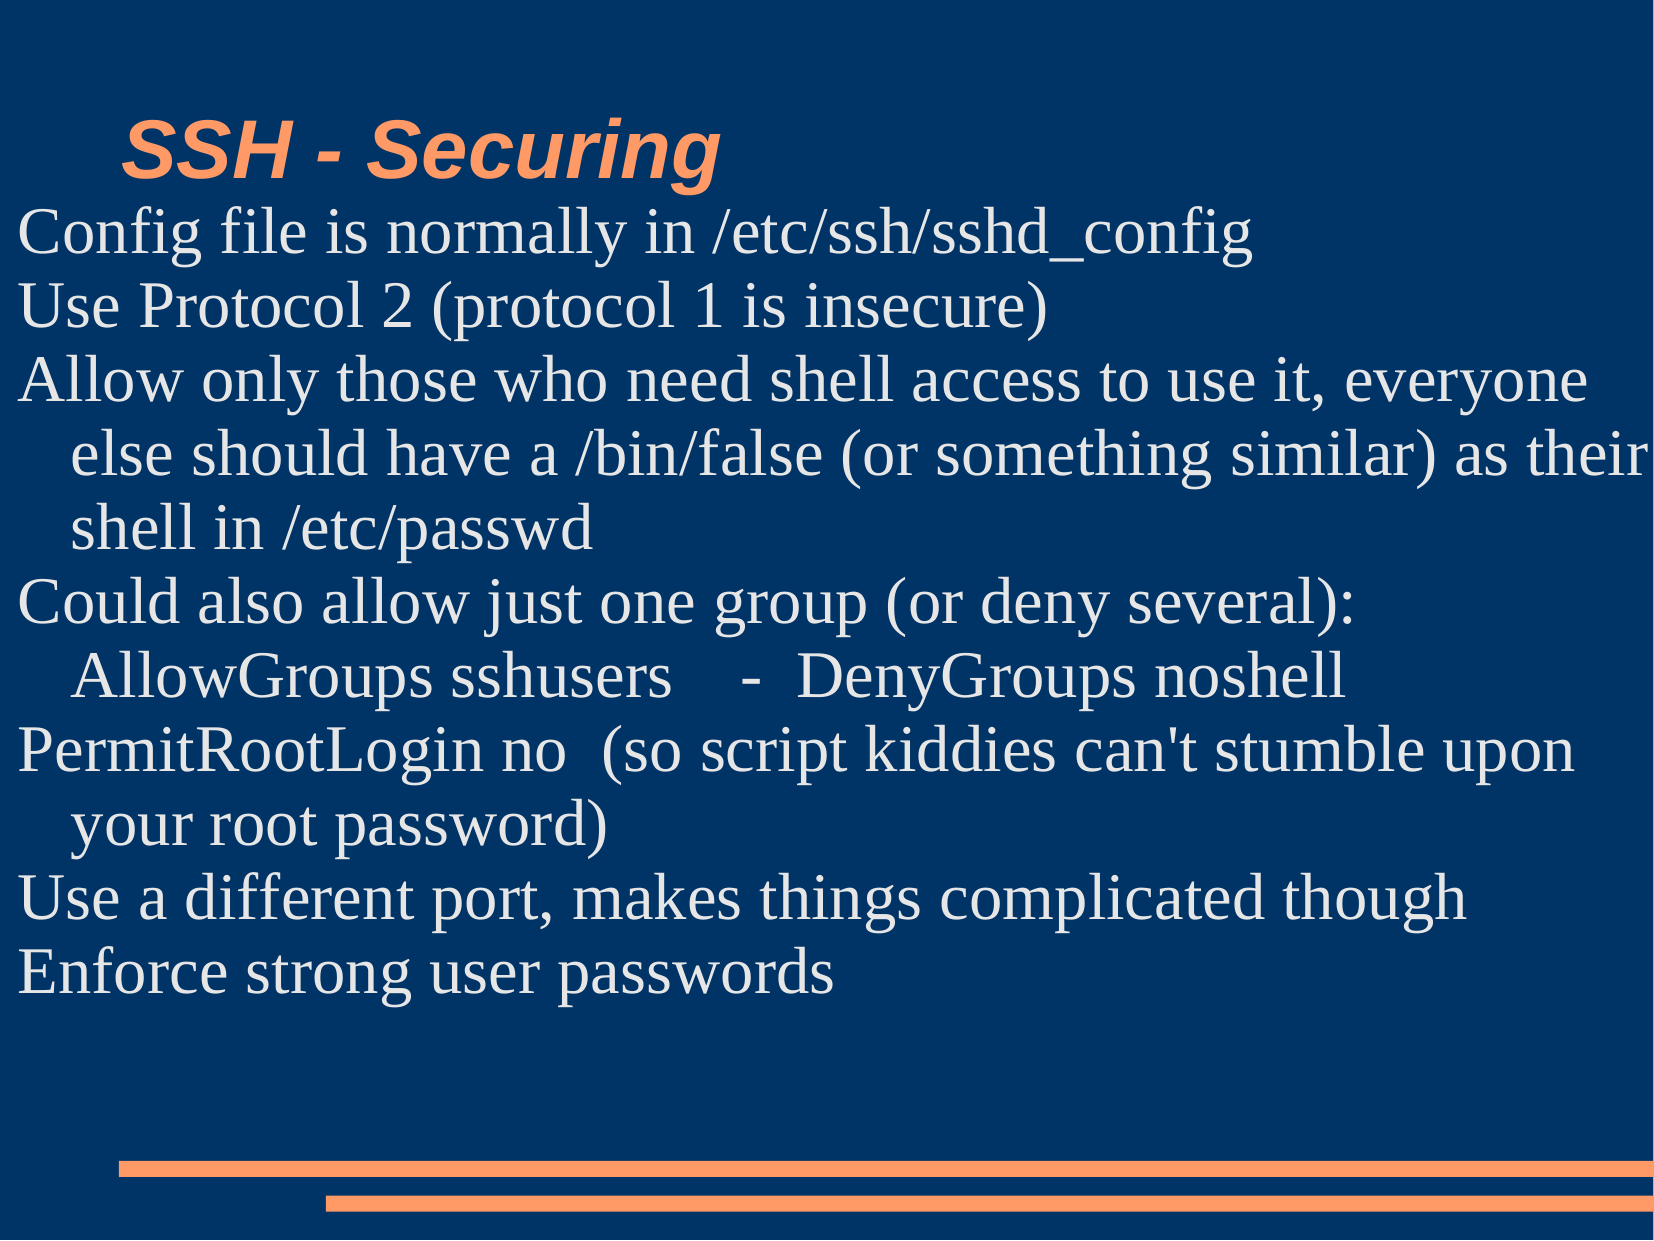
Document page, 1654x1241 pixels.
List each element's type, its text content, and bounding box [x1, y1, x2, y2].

list Config file is normally in /etc/ssh/sshd_config Use Protocol 2 (protocol 1 is insecure) Allow only those who need shell access to use it, everyone else should have a /bin/false (or something similar) as their shell in /etc/passwd Could also allow just one group (or deny several): AllowGroups sshusers - DenyGroups noshell PermitRootLogin no (so script kiddies can't stumble upon your root password) Use a different port, makes things complicated though Enforce strong user passwords [0, 193, 1654, 1163]
title SSH - Securing [121, 46, 1534, 193]
